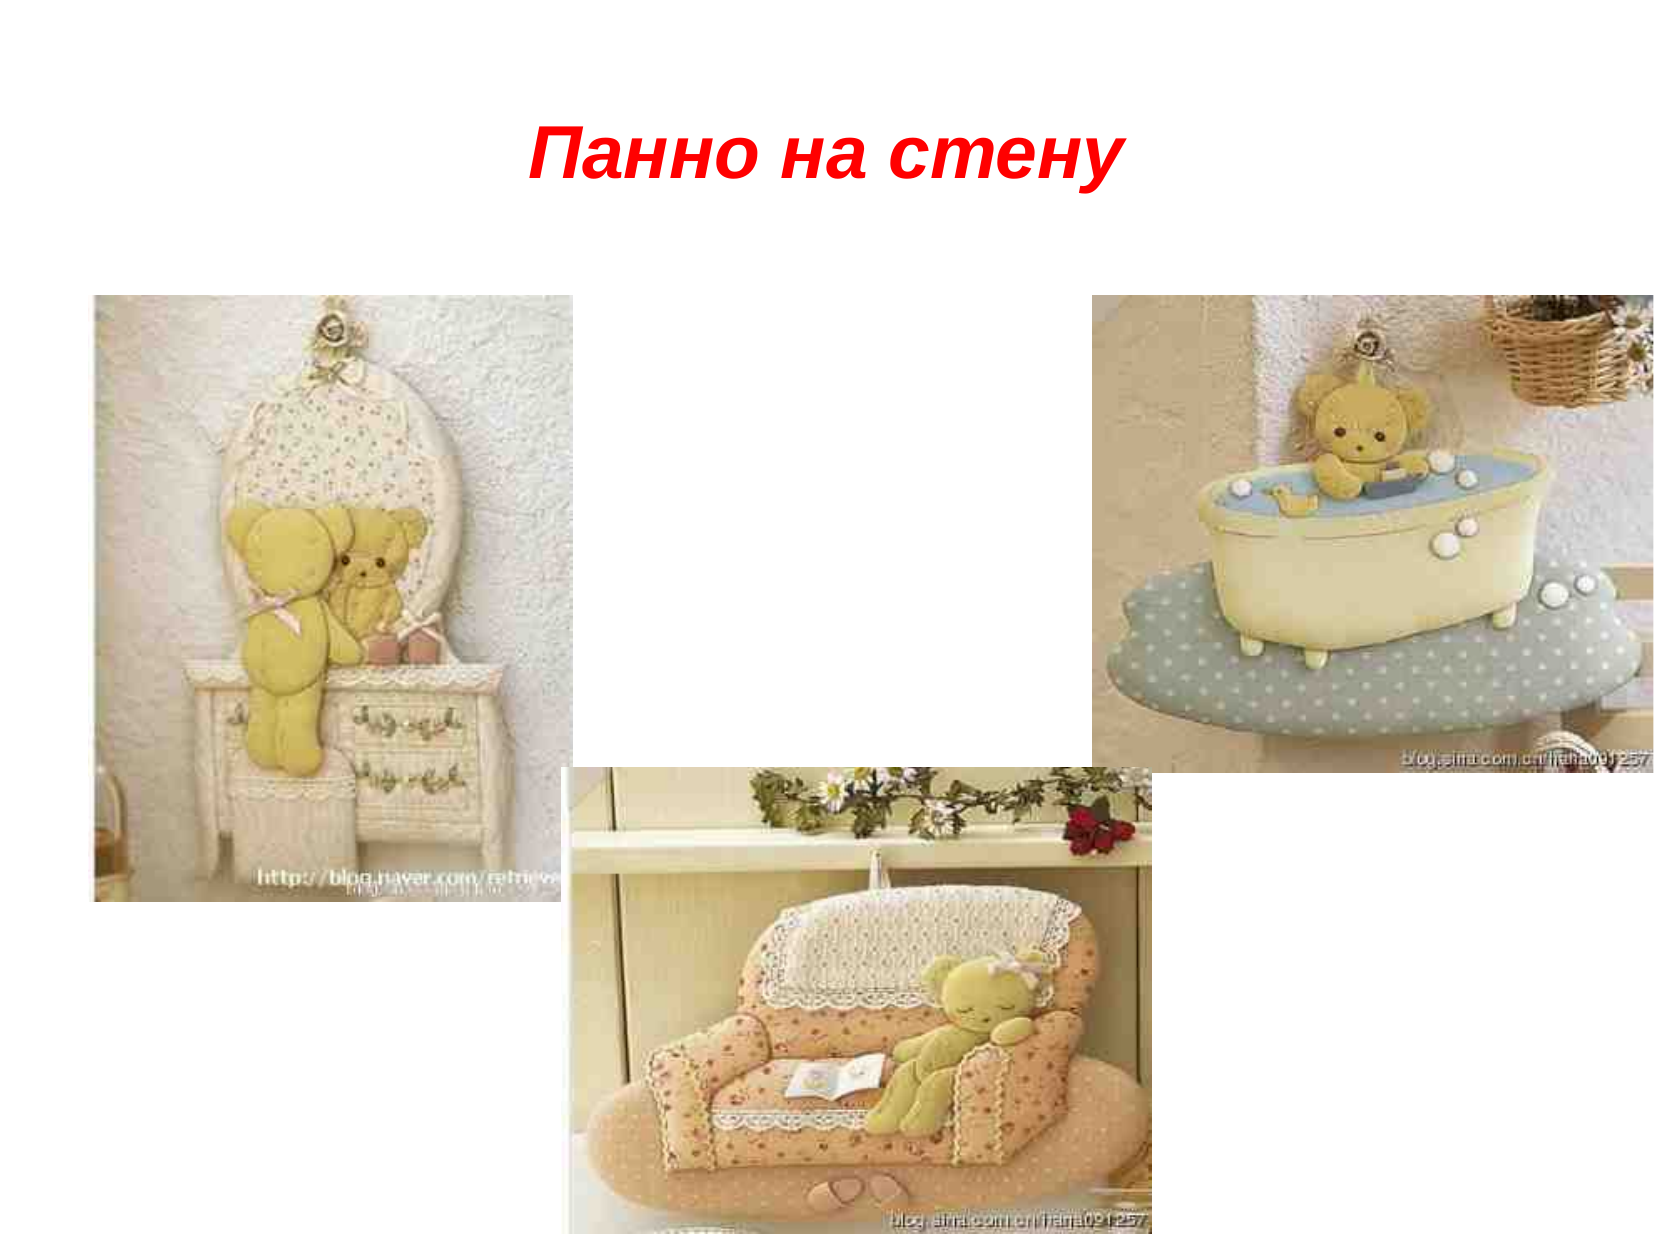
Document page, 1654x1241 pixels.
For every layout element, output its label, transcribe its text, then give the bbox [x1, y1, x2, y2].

title Панно на стену [82, 49, 1571, 257]
picture [88, 295, 1654, 1234]
